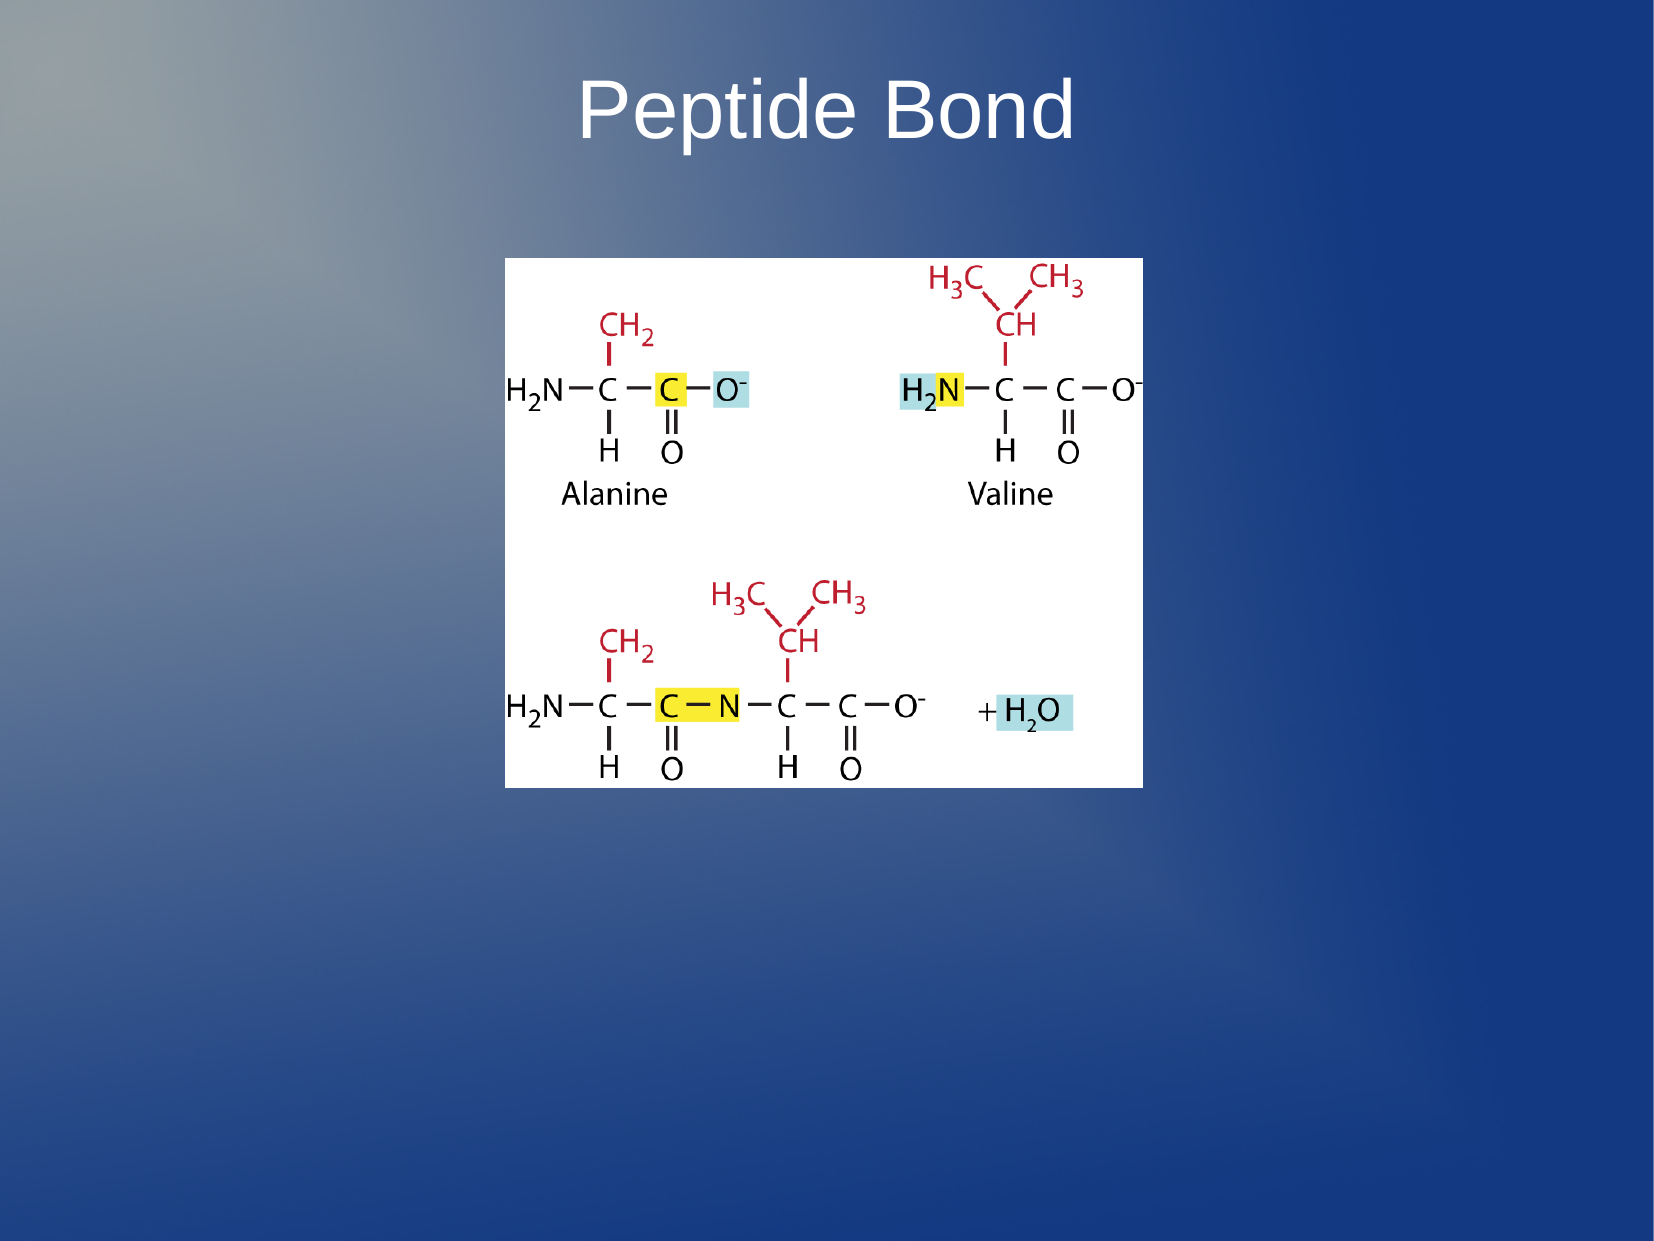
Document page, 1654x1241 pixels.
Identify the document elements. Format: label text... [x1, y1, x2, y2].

picture [0, 0, 1654, 1241]
title Peptide Bond [82, 39, 1571, 181]
